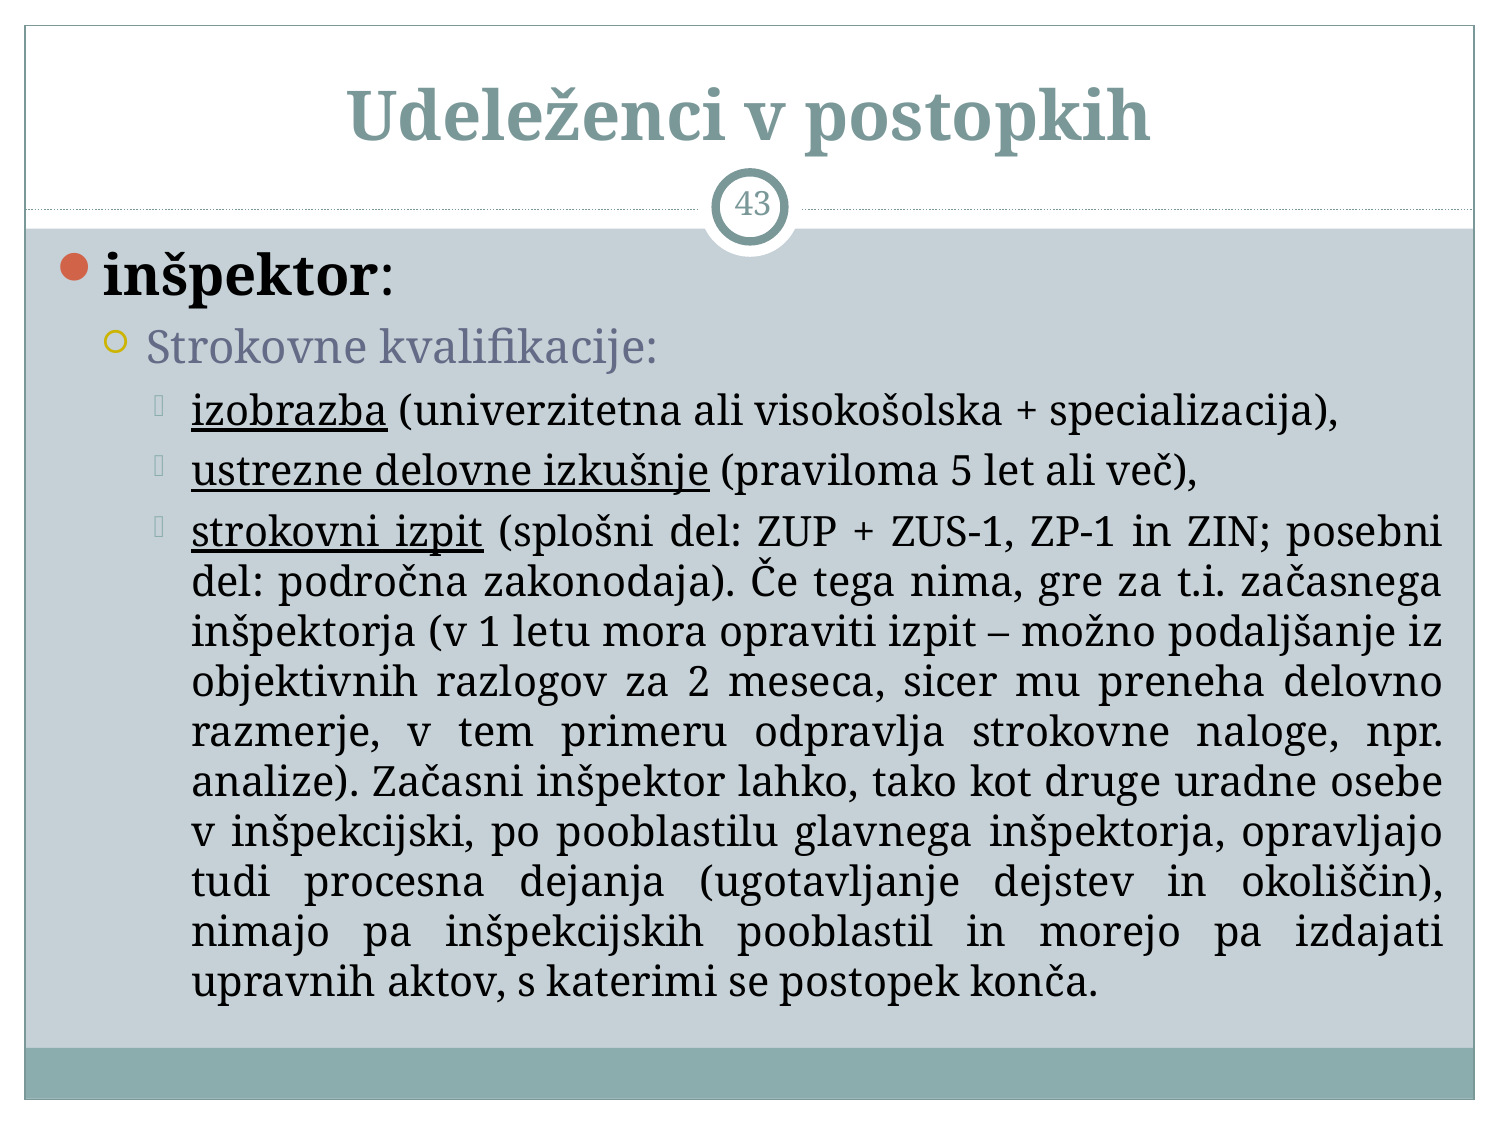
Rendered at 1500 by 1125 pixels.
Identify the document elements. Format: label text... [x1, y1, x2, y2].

title Udeleženci v postopkih [49, 37, 1450, 162]
text_box <number> [715, 168, 791, 241]
list inšpektor: Strokovne kvalifikacije: izobrazba (univerzitetna ali visokošolska + specializacija), ustrezne delovne izkušnje (praviloma 5 let ali več), strokovni izpit (splošni del: ZUP + ZUS-1, ZP-1 in ZIN; posebni del: področna zakonodaja). Če tega nima, gre za t.i. začasnega inšpektorja (v 1 letu mora opraviti izpit – možno podaljšanje iz objektivnih razlogov za 2 meseca, sicer mu preneha delovno razmerje, v tem primeru odpravlja strokovne naloge, npr. analize). Začasni inšpektor lahko, tako kot druge uradne osebe v inšpekcijski, po pooblastilu glavnega inšpektorja, opravljajo tudi procesna dejanja (ugotavljanje dejstev in okoliščin), nimajo pa inšpekcijskih pooblastil in morejo pa izdajati upravnih aktov, s katerimi se postopek konča. [41, 231, 1459, 1023]
